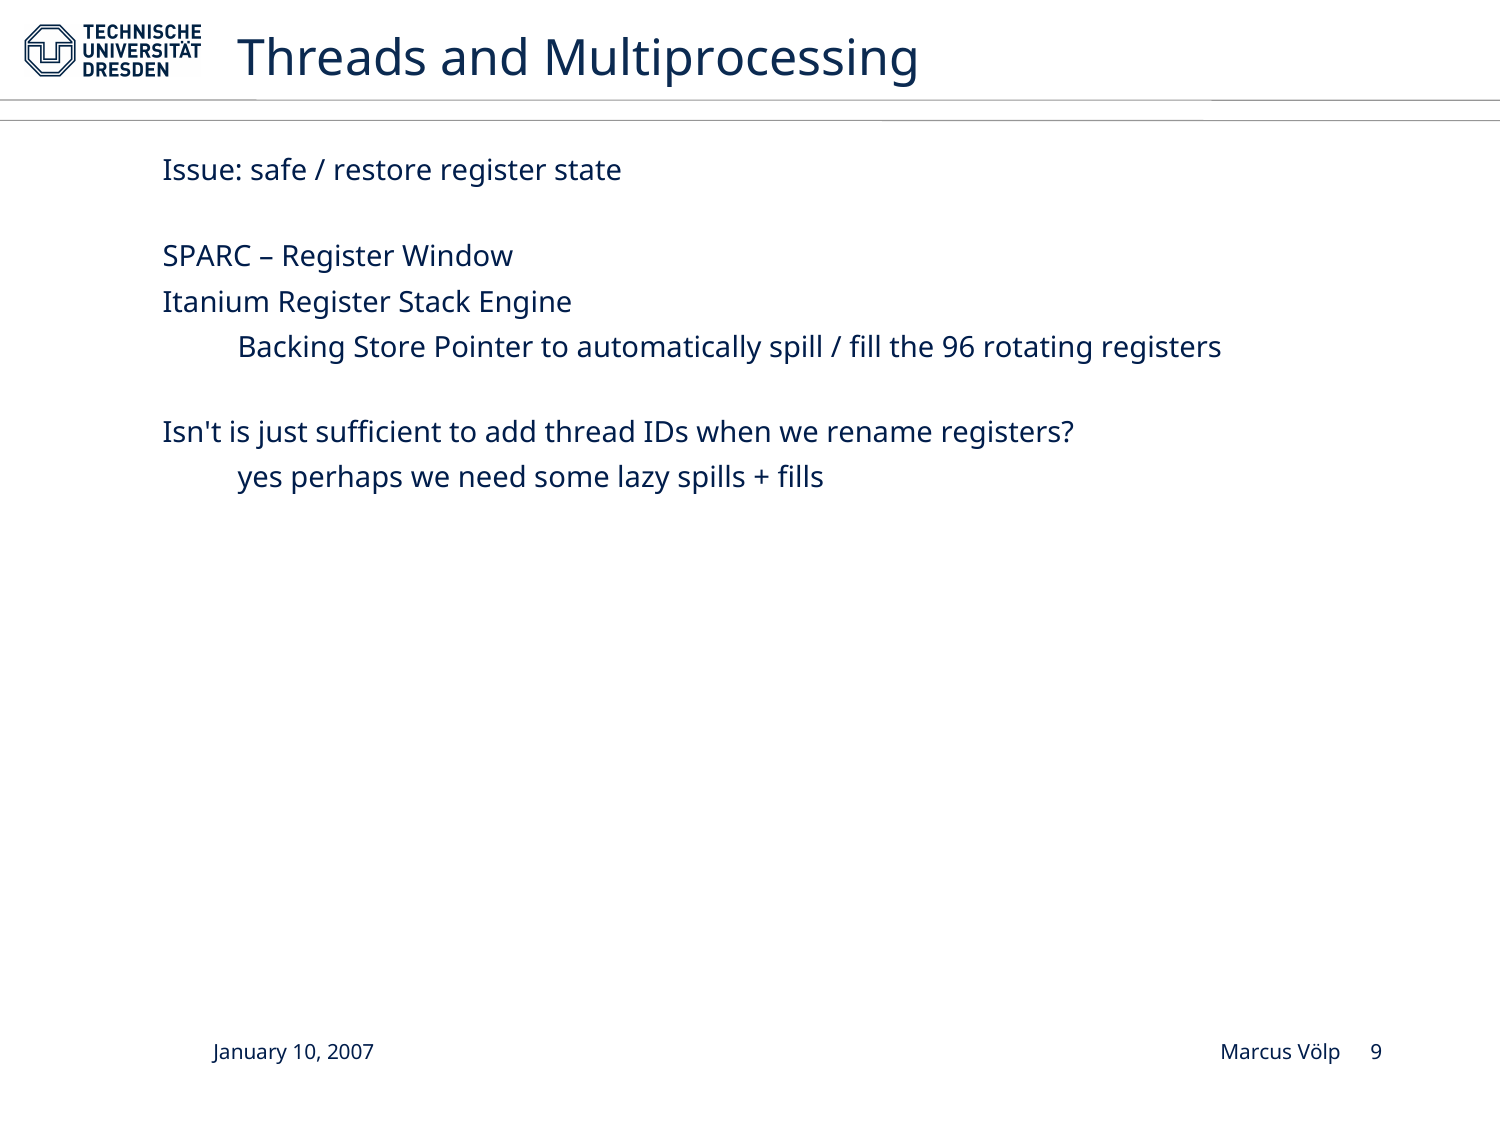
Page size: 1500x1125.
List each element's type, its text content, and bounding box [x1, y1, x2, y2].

list Issue: safe / restore register state SPARC – Register Window Itanium Register Stack Engine Backing Store Pointer to automatically spill / fill the 96 rotating registers Isn't is just sufficient to add thread IDs when we rename registers? yes perhaps we need some lazy spills + fills [162, 149, 1387, 985]
picture [24, 24, 201, 77]
title Threads and Multiprocessing [237, 19, 1437, 92]
